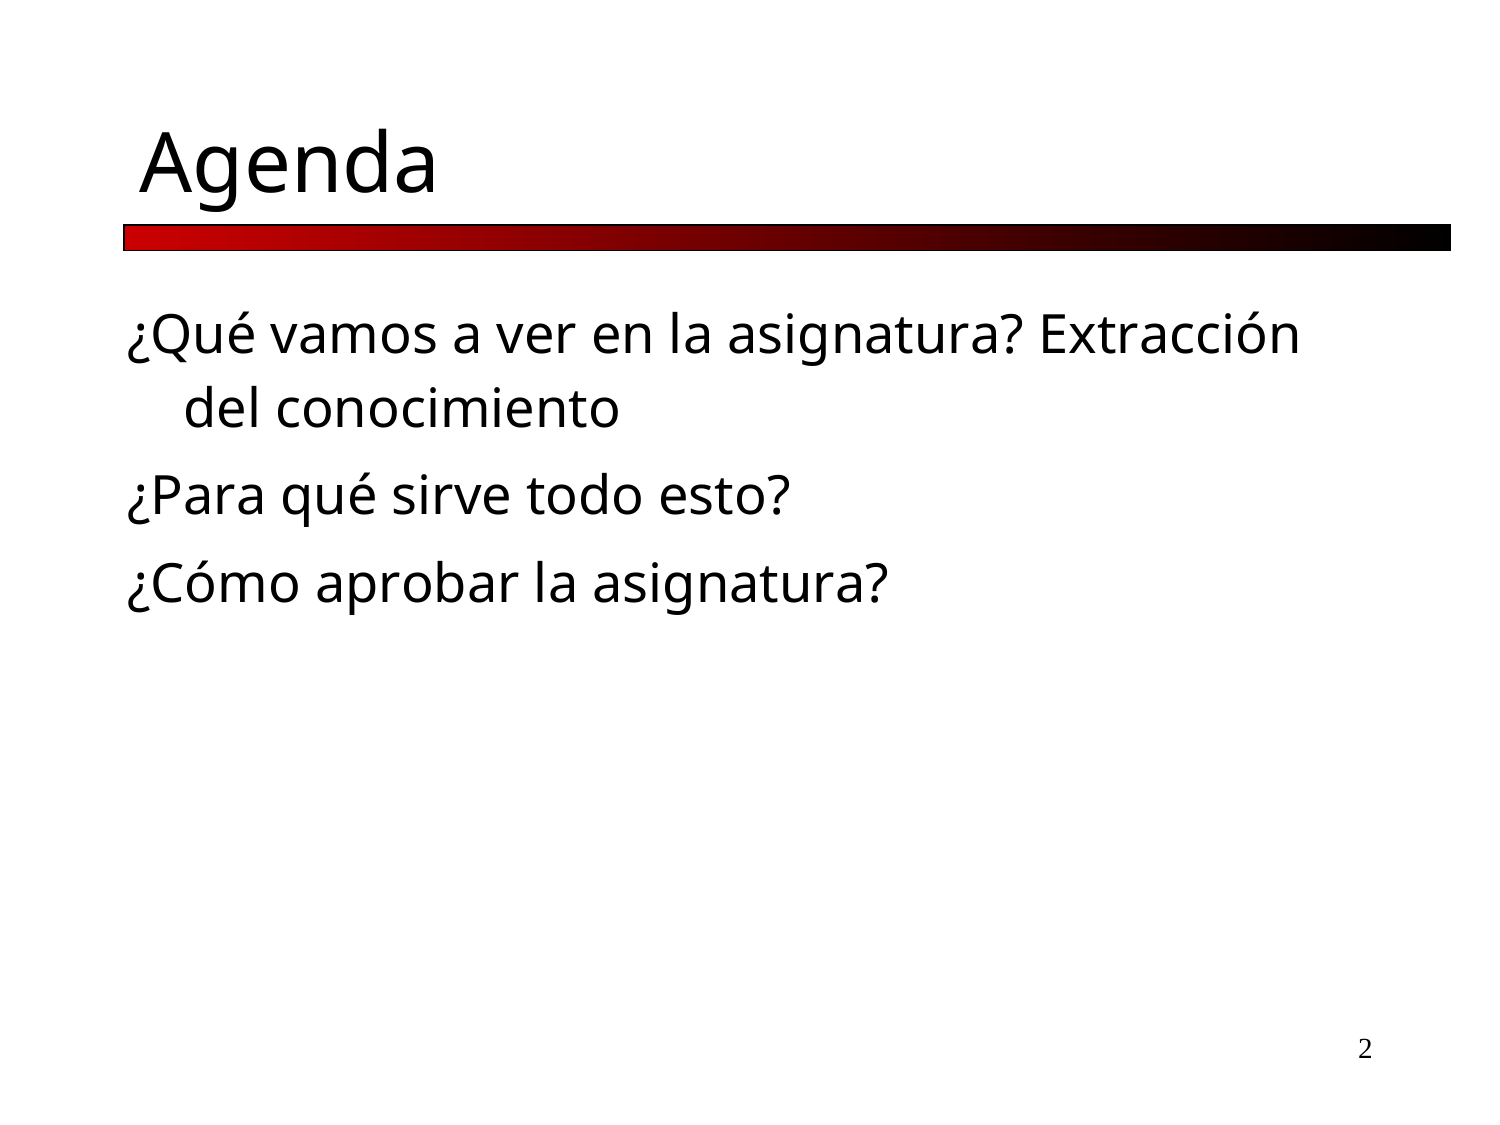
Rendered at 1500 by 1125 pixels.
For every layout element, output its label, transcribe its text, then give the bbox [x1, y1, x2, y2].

list ¿Qué vamos a ver en la asignatura? Extracción del conocimiento ¿Para qué sirve todo esto? ¿Cómo aprobar la asignatura? [112, 287, 1388, 1088]
title Agenda [125, 62, 1401, 225]
